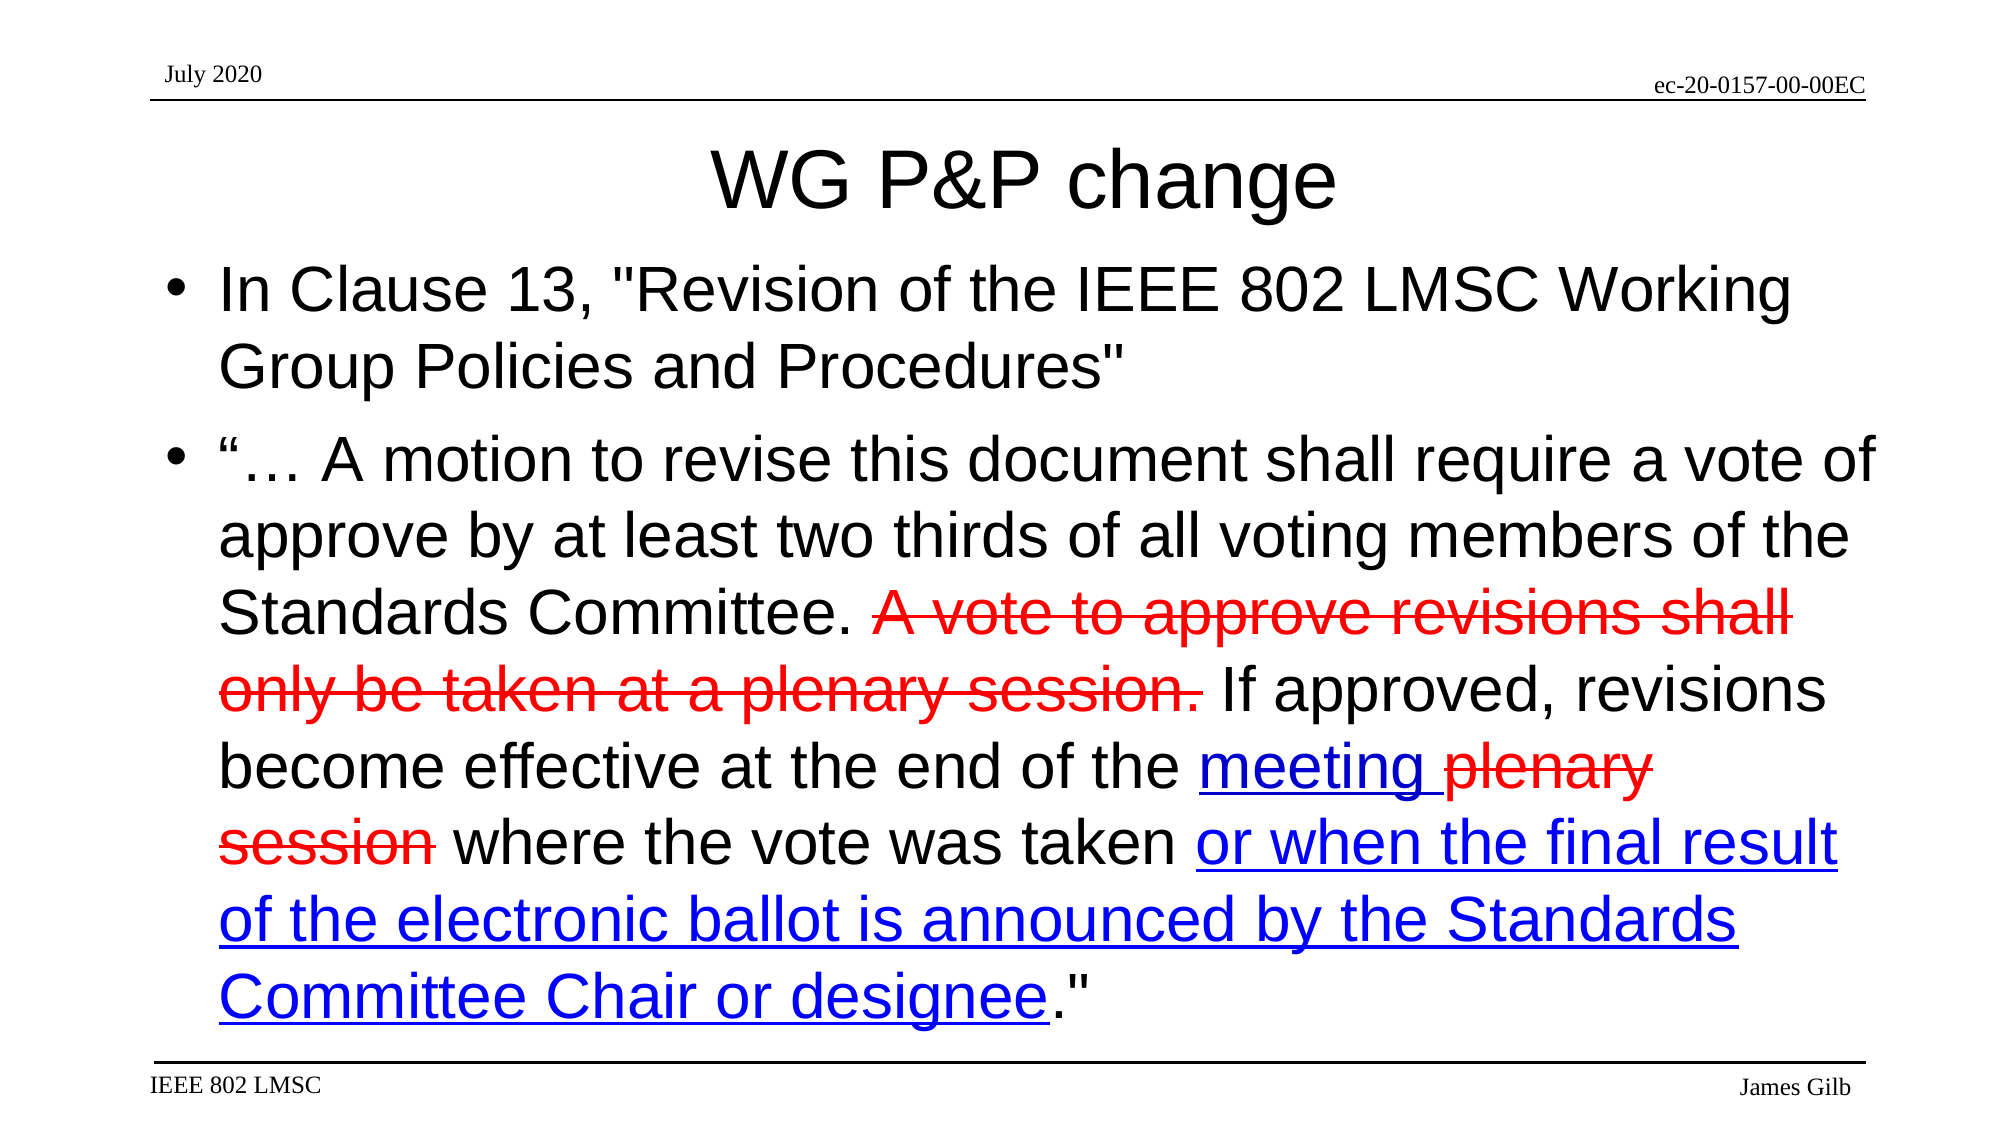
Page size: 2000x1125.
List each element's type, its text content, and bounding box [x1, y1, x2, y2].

title WG P&P change [149, 112, 1900, 238]
list In Clause 13, "Revision of the IEEE 802 LMSC Working Group Policies and Procedures" “… A motion to revise this document shall require a vote of approve by at least two thirds of all voting members of the Standards Committee. A vote to approve revisions shall only be taken at a plenary session. If approved, revisions become effective at the end of the meeting plenary session where the vote was taken or when the final result of the electronic ballot is announced by the Standards Committee Chair or designee." [149, 239, 1900, 1051]
